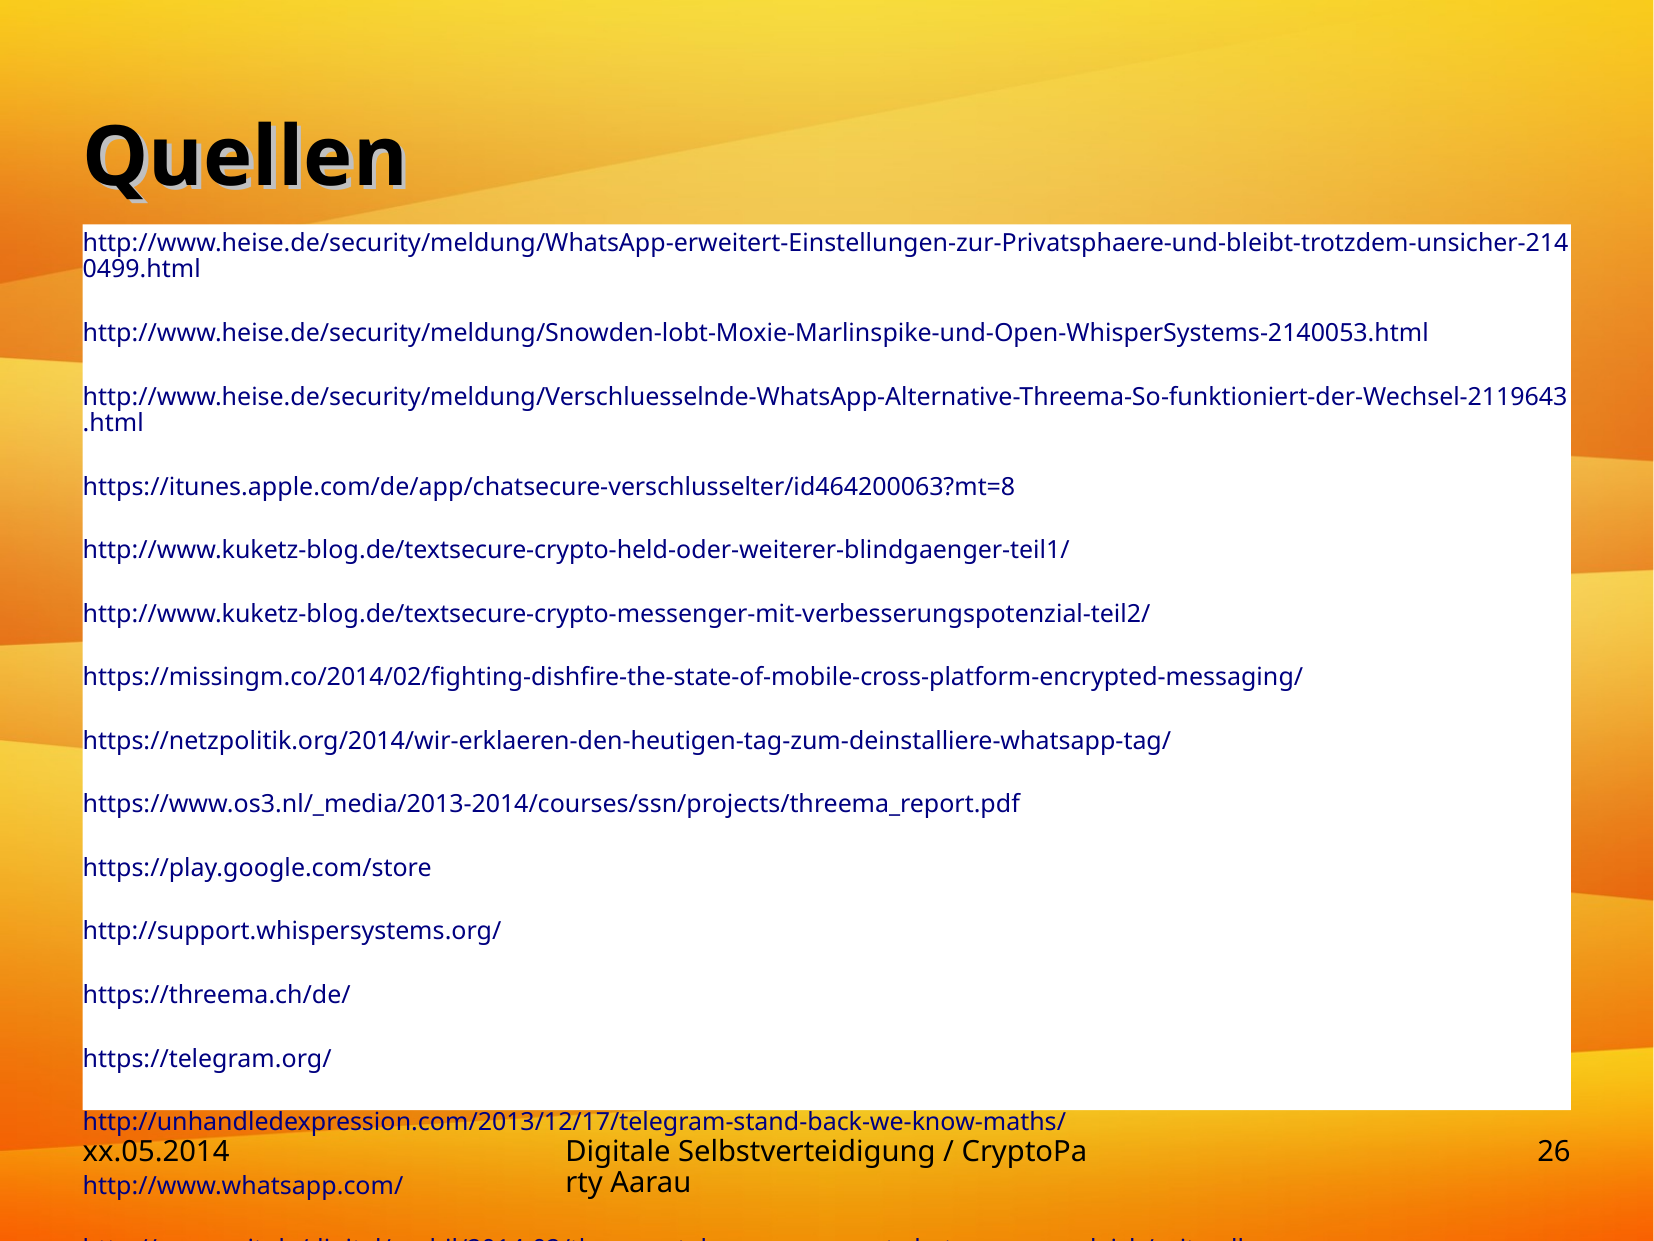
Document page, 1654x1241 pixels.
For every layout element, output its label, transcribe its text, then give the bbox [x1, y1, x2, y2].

picture [0, 0, 1654, 1241]
list http://www.heise.de/security/meldung/WhatsApp-erweitert-Einstellungen-zur-Privatsphaere-und-bleibt-trotzdem-unsicher-2140499.html http://www.heise.de/security/meldung/Snowden-lobt-Moxie-Marlinspike-und-Open-WhisperSystems-2140053.html http://www.heise.de/security/meldung/Verschluesselnde-WhatsApp-Alternative-Threema-So-funktioniert-der-Wechsel-2119643.html https://itunes.apple.com/de/app/chatsecure-verschlusselter/id464200063?mt=8 http://www.kuketz-blog.de/textsecure-crypto-held-oder-weiterer-blindgaenger-teil1/ http://www.kuketz-blog.de/textsecure-crypto-messenger-mit-verbesserungspotenzial-teil2/ https://missingm.co/2014/02/fighting-dishfire-the-state-of-mobile-cross-platform-encrypted-messaging/ https://netzpolitik.org/2014/wir-erklaeren-den-heutigen-tag-zum-deinstalliere-whatsapp-tag/ https://www.os3.nl/_media/2013-2014/courses/ssn/projects/threema_report.pdf https://play.google.com/store http://support.whispersystems.org/ https://threema.ch/de/ https://telegram.org/ http://unhandledexpression.com/2013/12/17/telegram-stand-back-we-know-maths/ http://www.whatsapp.com/ http://www.zeit.de/digital/mobil/2014-02/threema-telegram-surespot-chatsecure-vergleich/seite-all [82, 224, 1571, 1111]
title Quellen [82, 49, 1571, 224]
